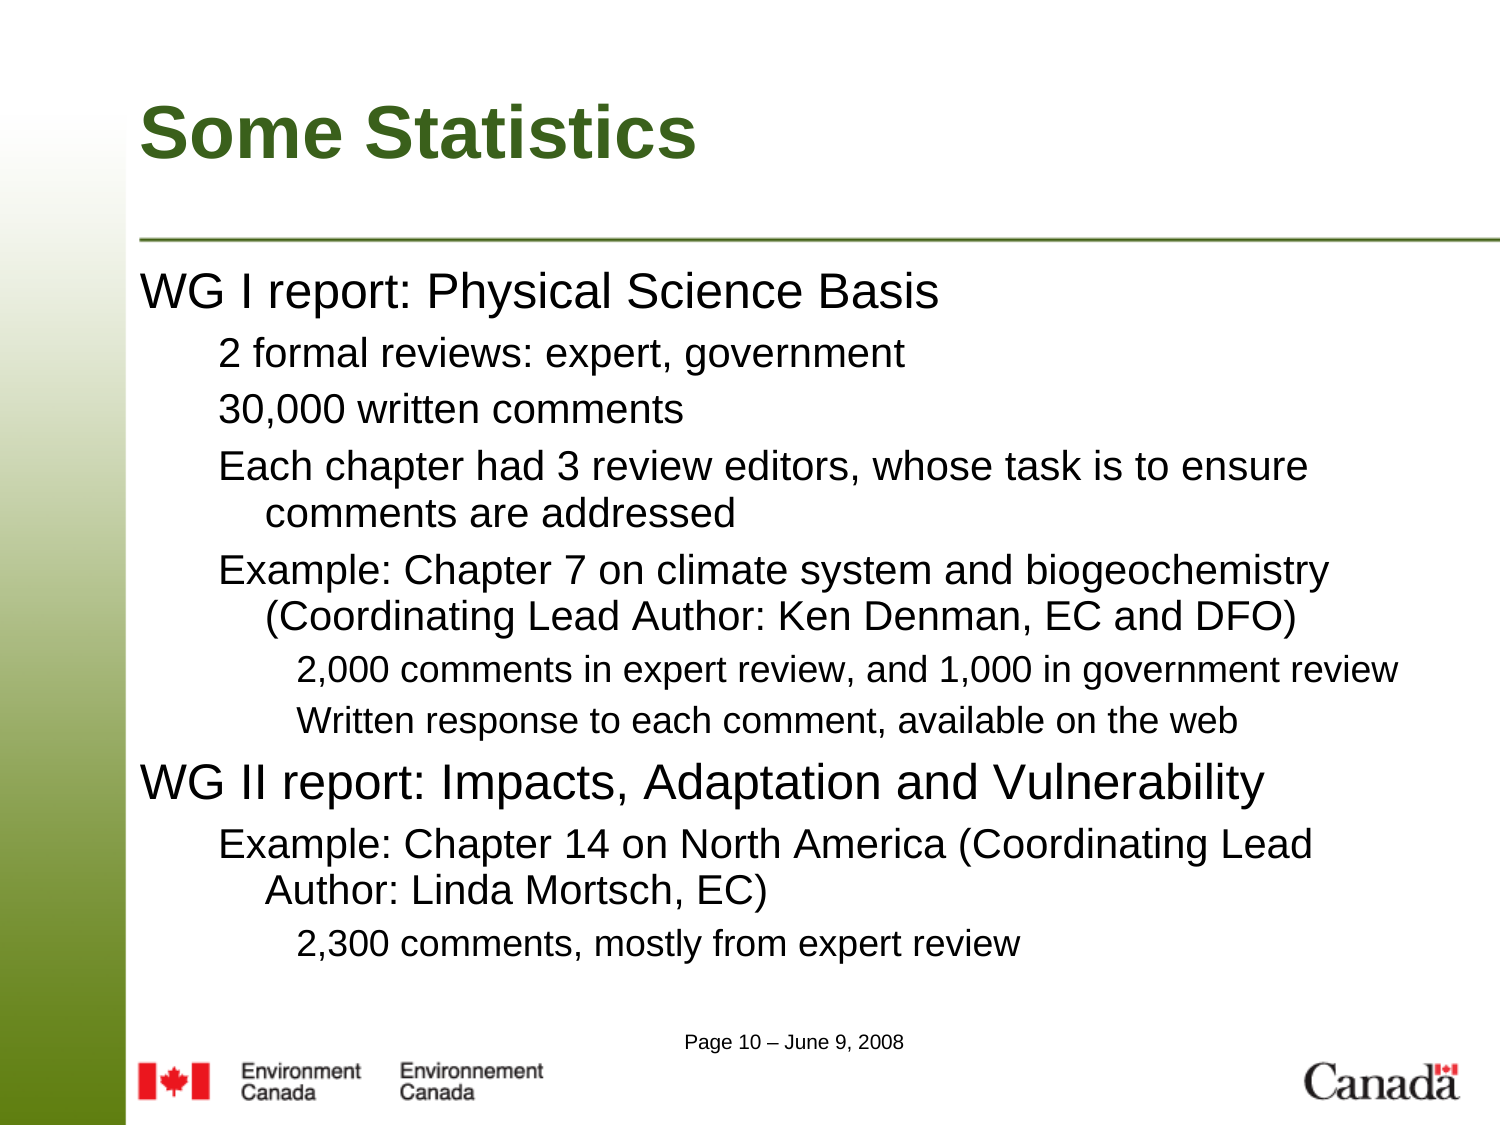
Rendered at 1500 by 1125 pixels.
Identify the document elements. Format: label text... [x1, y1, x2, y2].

title Some Statistics [125, 45, 1463, 221]
list WG I report: Physical Science Basis 2 formal reviews: expert, government 30,000 written comments Each chapter had 3 review editors, whose task is to ensure comments are addressed Example: Chapter 7 on climate system and biogeochemistry (Coordinating Lead Author: Ken Denman, EC and DFO) 2,000 comments in expert review, and 1,000 in government review Written response to each comment, available on the web WG II report: Impacts, Adaptation and Vulnerability Example: Chapter 14 on North America (Coordinating Lead Author: Linda Mortsch, EC) 2,300 comments, mostly from expert review [125, 255, 1463, 1024]
picture [0, 0, 1500, 1125]
